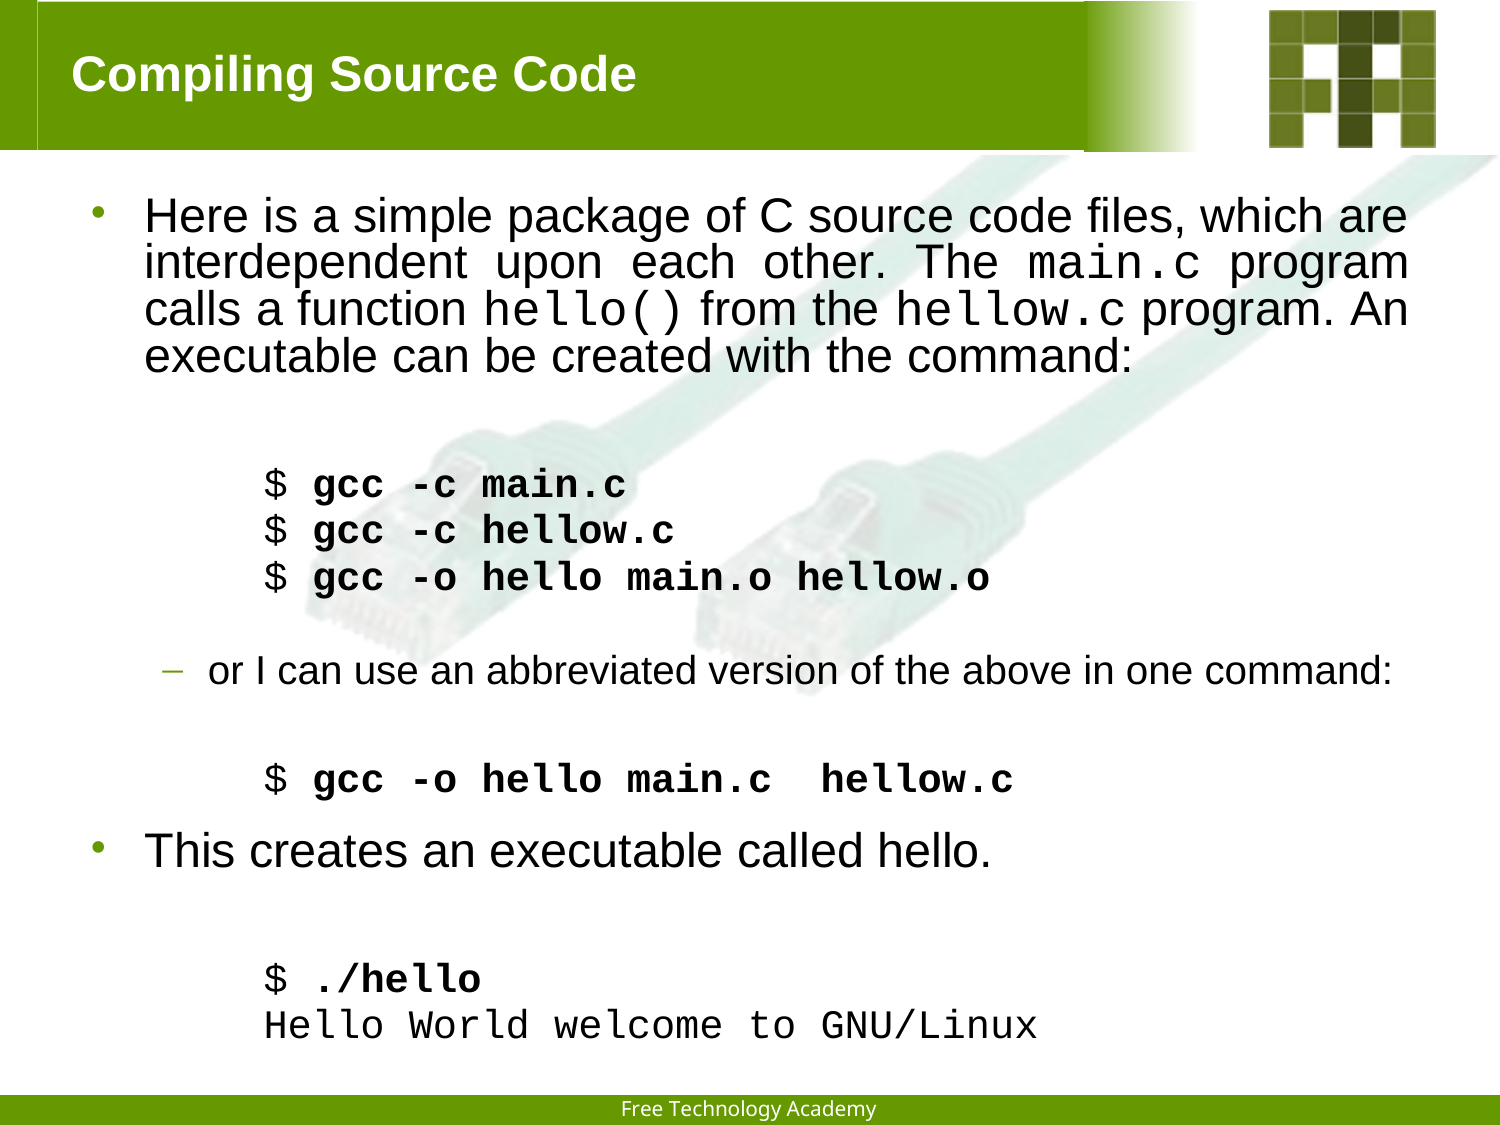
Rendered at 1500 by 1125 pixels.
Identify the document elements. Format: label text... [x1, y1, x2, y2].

picture [1269, 10, 1436, 148]
list Here is a simple package of C source code files, which are interdependent upon each other. The main.c program calls a function hello() from the hellow.c program. An executable can be created with the command: $ gcc -c main.c $ gcc -c hellow.c $ gcc -o hello main.o hellow.o or I can use an abbreviated version of the above in one command: $ gcc -o hello main.c hellow.c This creates an executable called hello. $ ./hello Hello World welcome to GNU/Linux [75, 187, 1426, 1075]
title Compiling Source Code [56, 1, 1107, 152]
